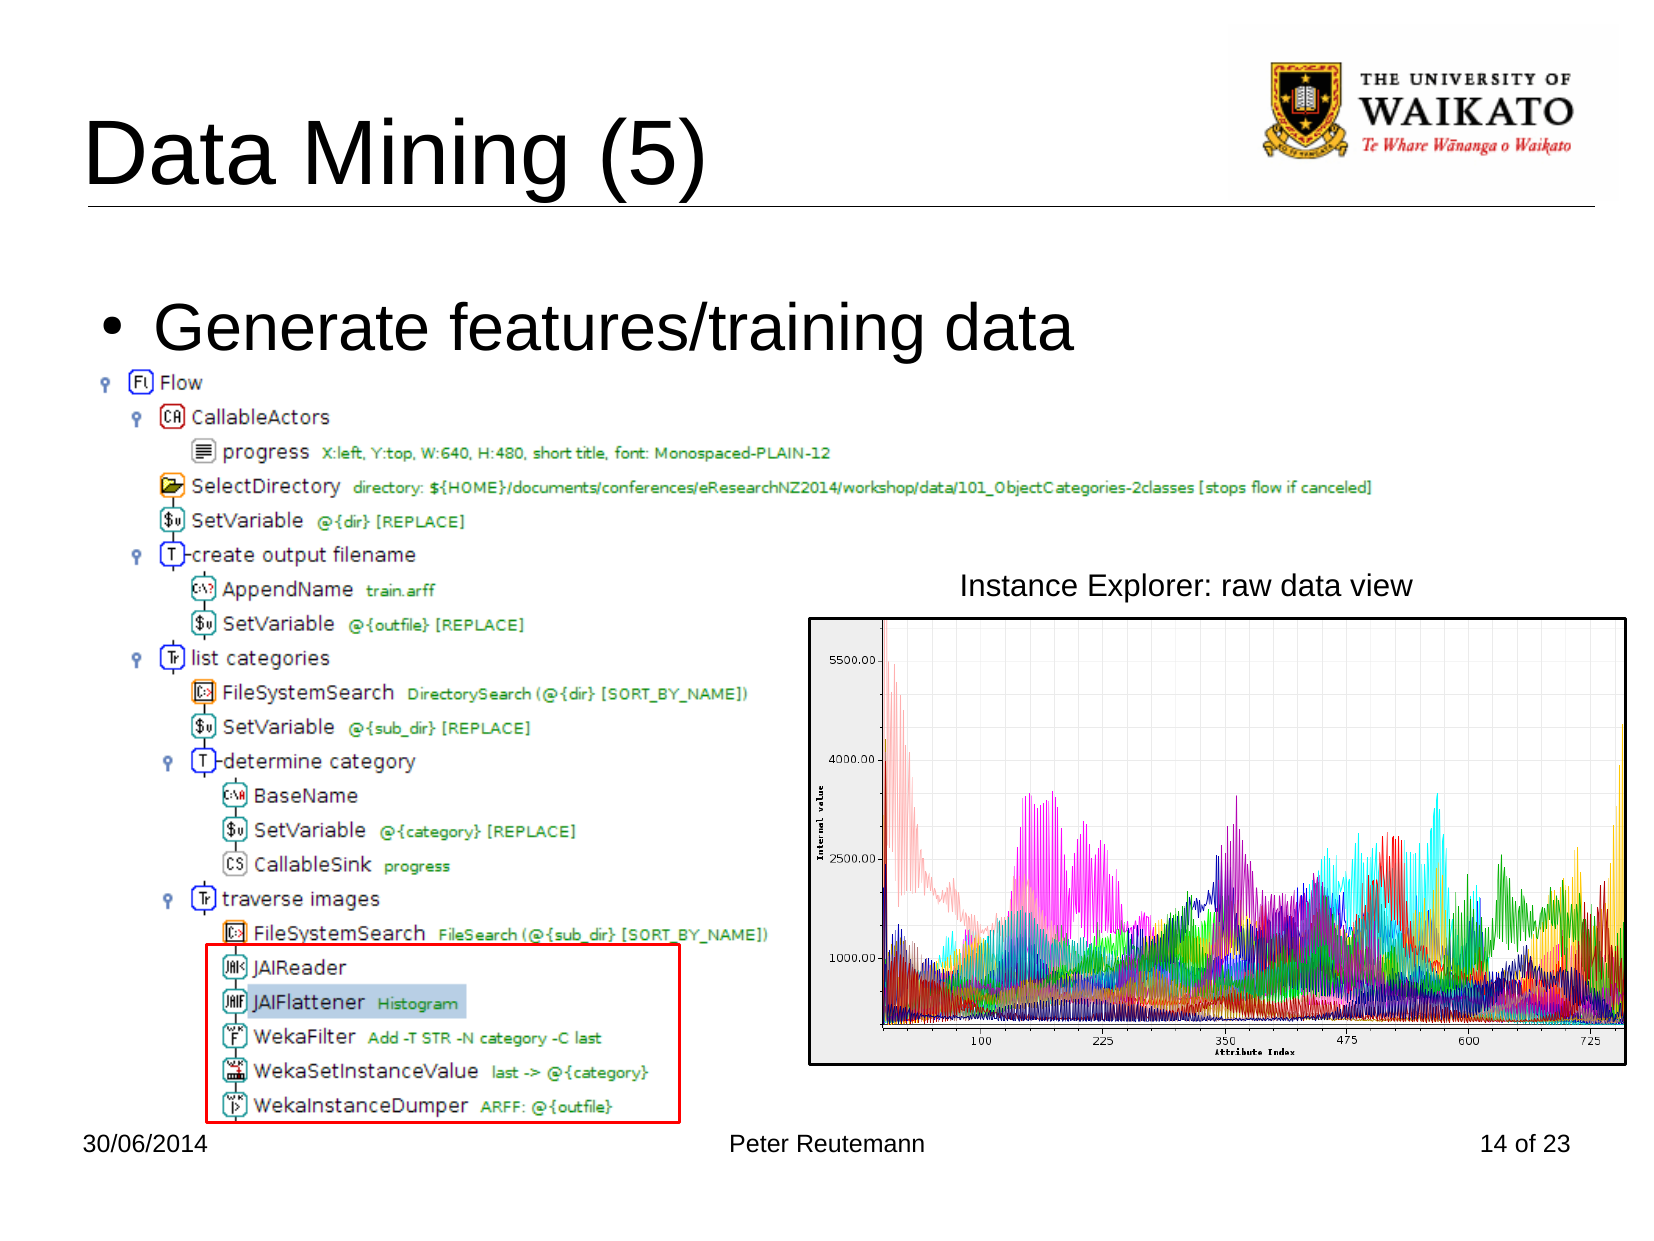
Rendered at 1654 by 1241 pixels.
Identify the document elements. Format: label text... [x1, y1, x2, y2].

picture [93, 365, 1427, 1123]
list Generate features/training data [82, 290, 1571, 1010]
picture [1228, 24, 1619, 201]
picture [811, 620, 1625, 1063]
picture [208, 946, 678, 1121]
title Data Mining (5) [82, 49, 1571, 257]
text_box Instance Explorer: raw data view [944, 561, 1429, 611]
